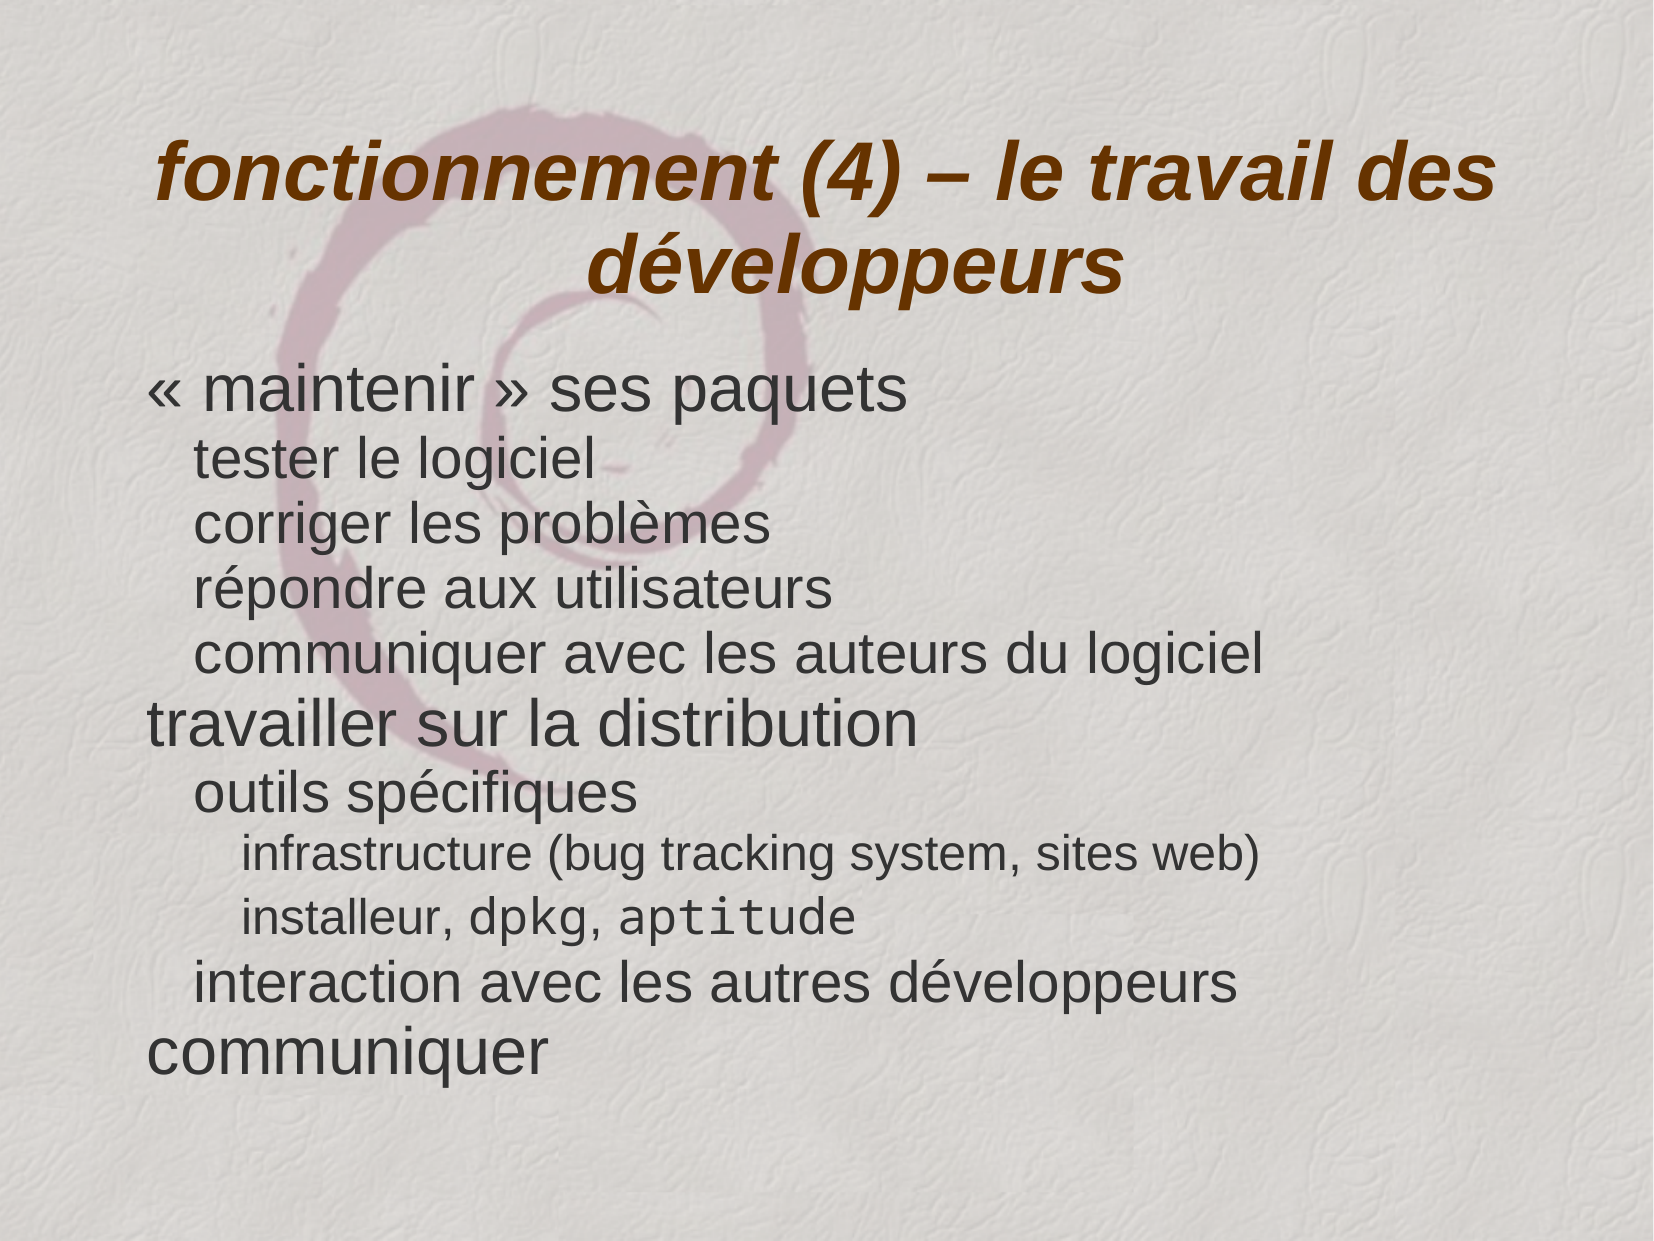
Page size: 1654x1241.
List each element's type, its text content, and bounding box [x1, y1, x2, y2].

title fonctionnement (4) – le travail des développeurs [121, 114, 1534, 322]
list « maintenir » ses paquets tester le logiciel corriger les problèmes répondre aux utilisateurs communiquer avec les auteurs du logiciel travailler sur la distribution outils spécifiques infrastructure (bug tracking system, sites web) installeur, dpkg, aptitude interaction avec les autres développeurs communiquer [134, 350, 1516, 1133]
picture [0, 0, 1654, 1241]
